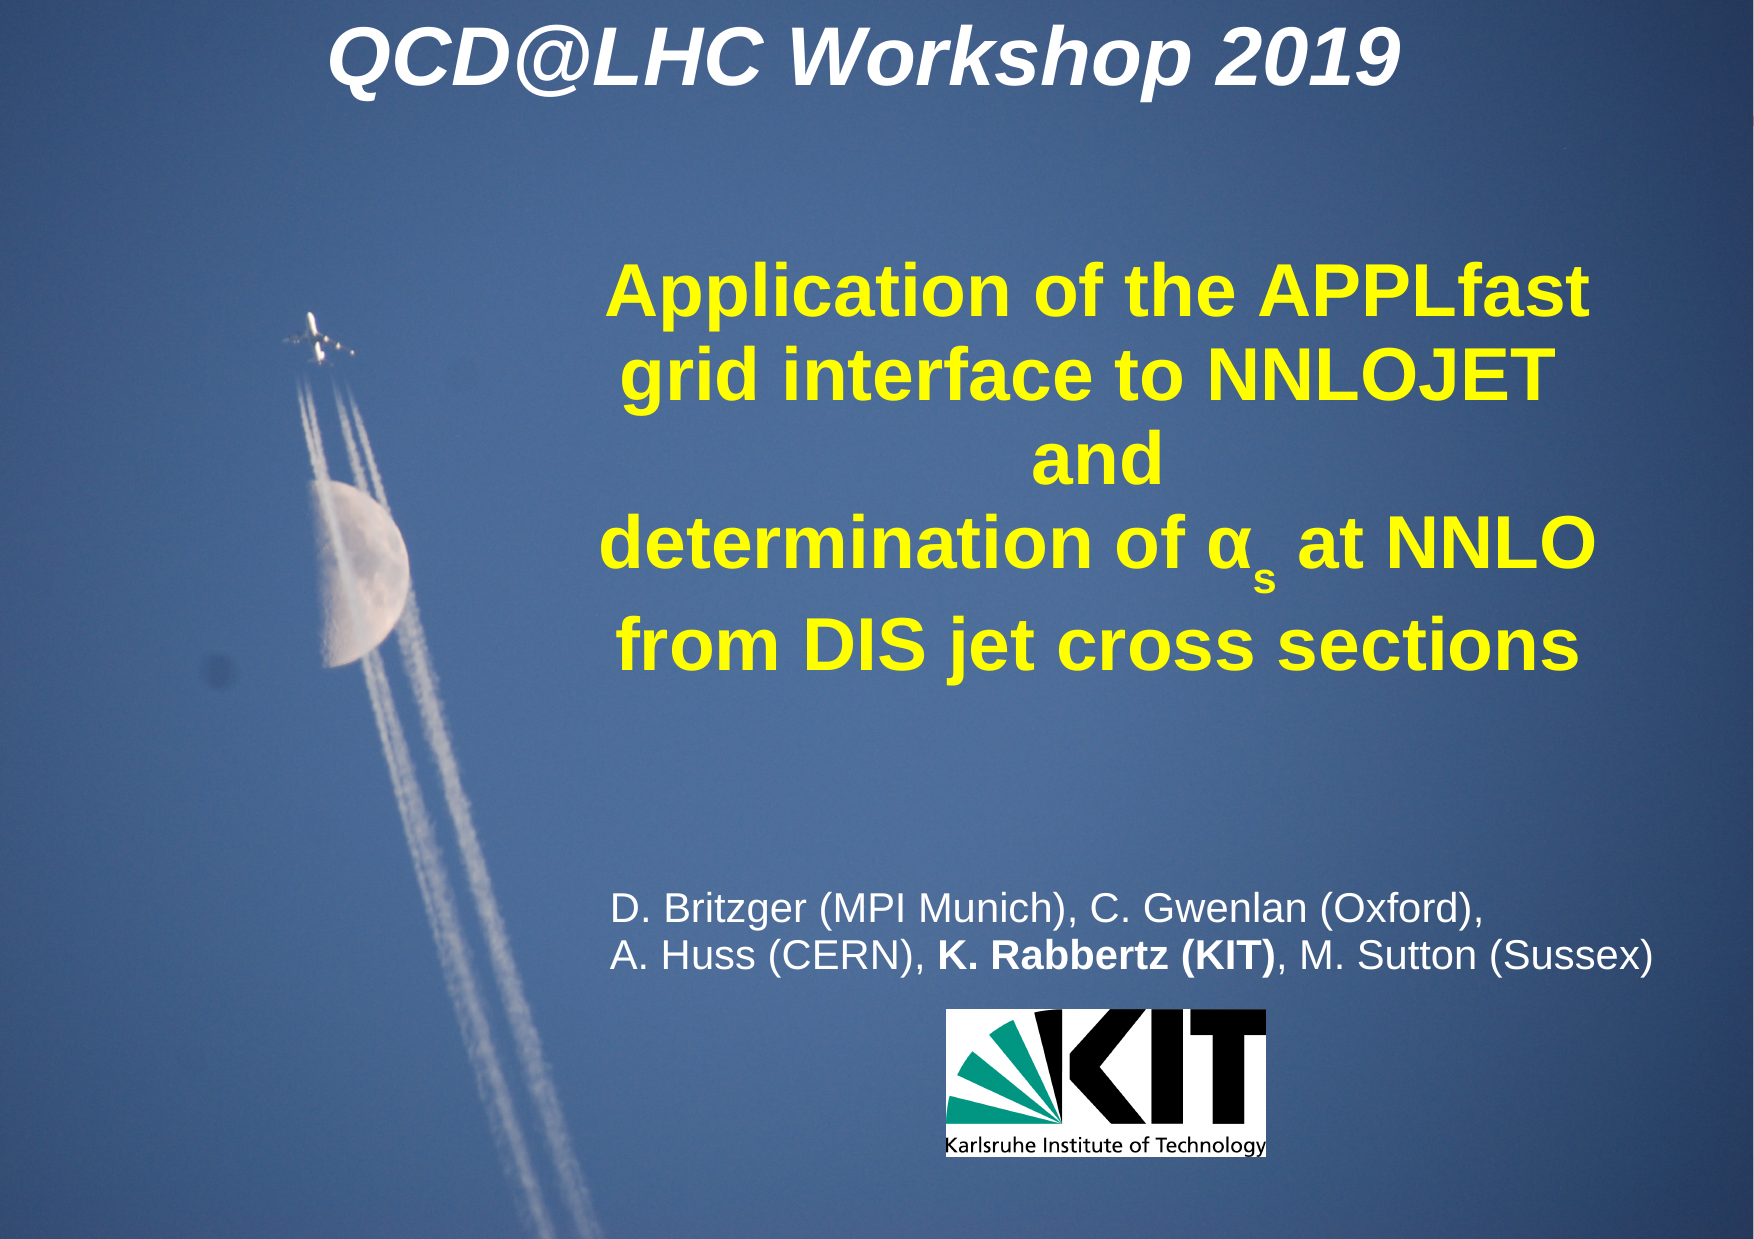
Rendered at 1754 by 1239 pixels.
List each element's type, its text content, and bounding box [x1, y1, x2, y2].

text_box D. Britzger (MPI Munich), C. Gwenlan (Oxford), A. Huss (CERN), K. Rabbertz (KIT), M. Sutton (Sussex) [598, 879, 1670, 986]
text_box Application of the APPLfast grid interface to NNLOJET and determination of αs at NNLO from DIS jet cross sections [587, 242, 1621, 693]
picture [0, 0, 1754, 1239]
title QCD@LHC Workshop 2019 [123, 0, 1606, 114]
